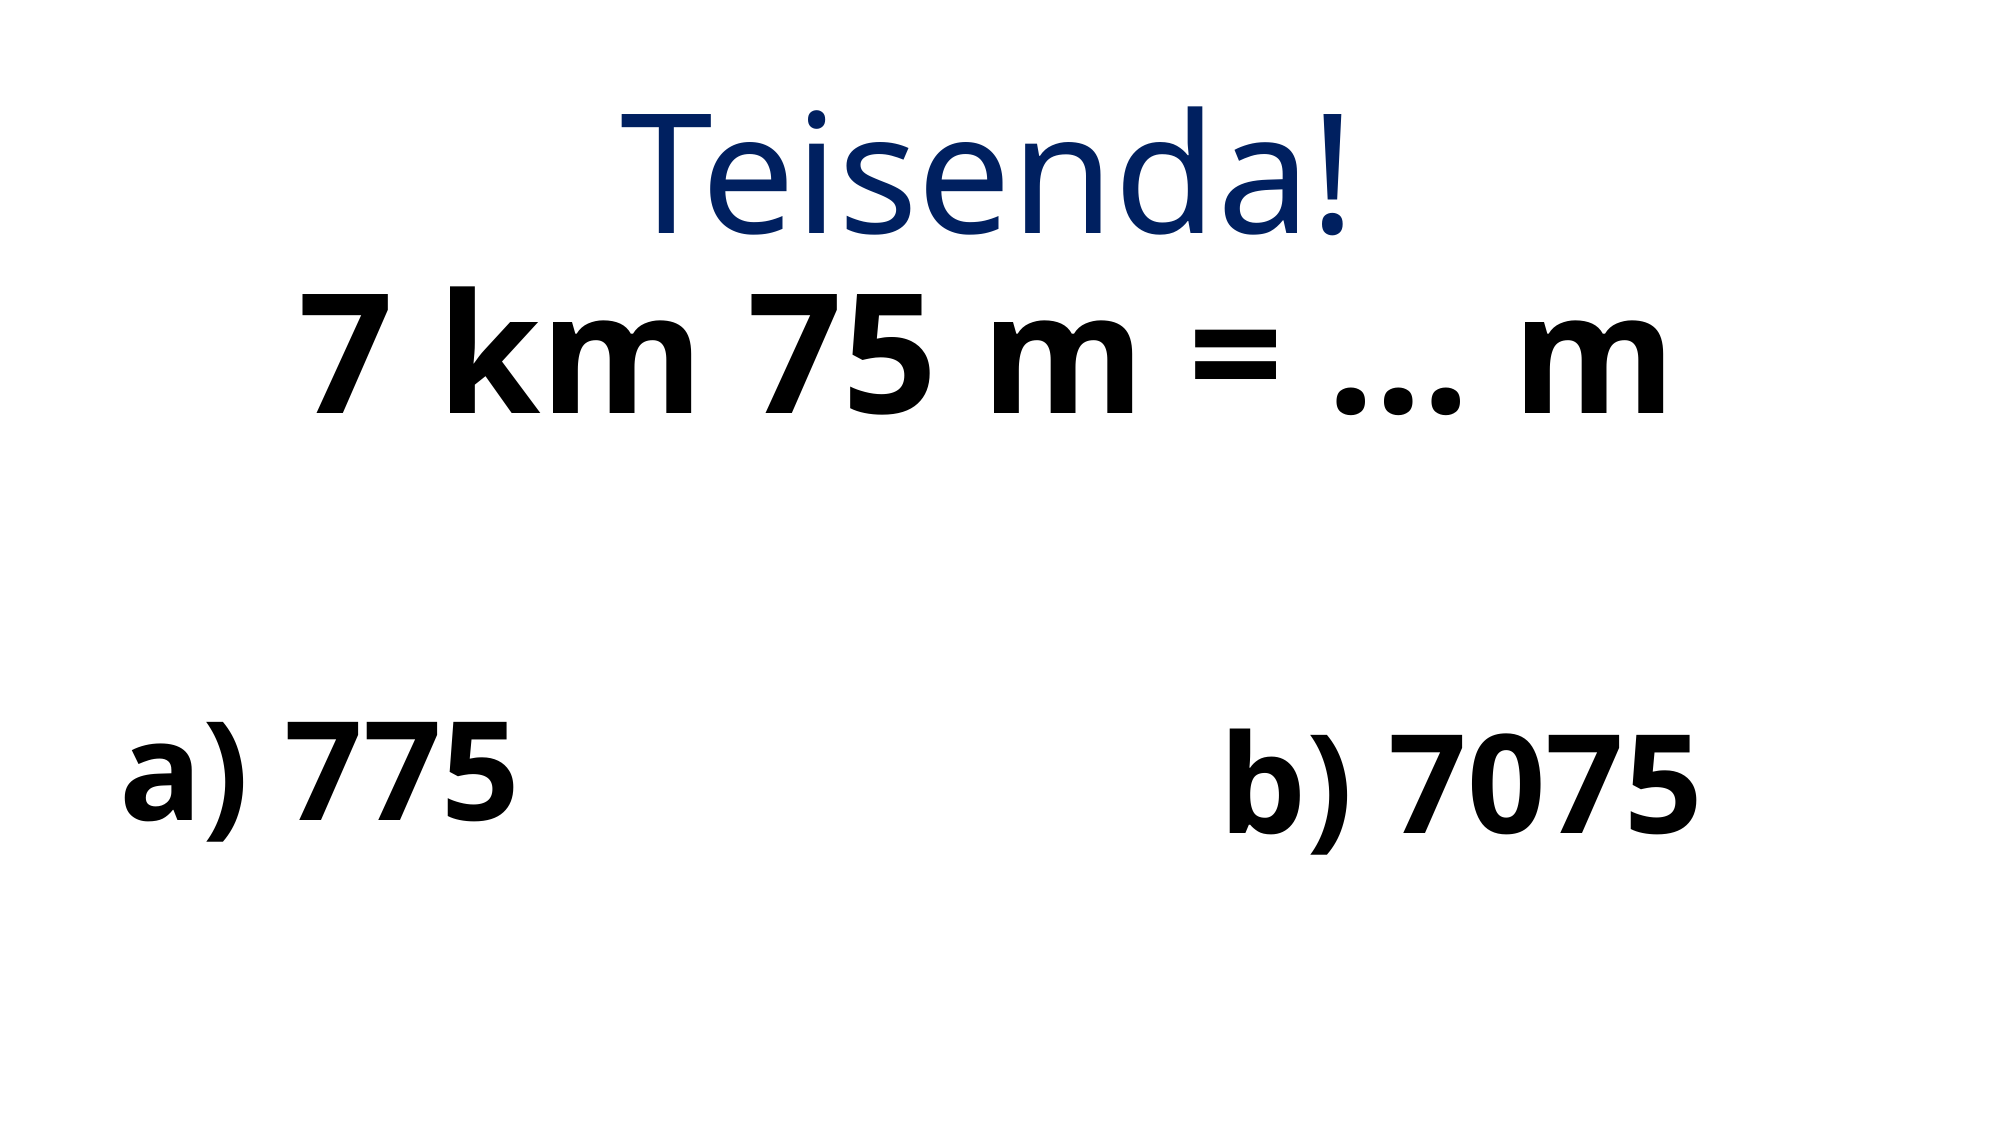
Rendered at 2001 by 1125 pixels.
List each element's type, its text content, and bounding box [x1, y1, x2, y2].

text_box a) 775 [99, 589, 874, 946]
title Teisenda! 7 km 75 m = … m [241, 79, 1735, 436]
text_box b) 7075 [1199, 602, 2000, 959]
